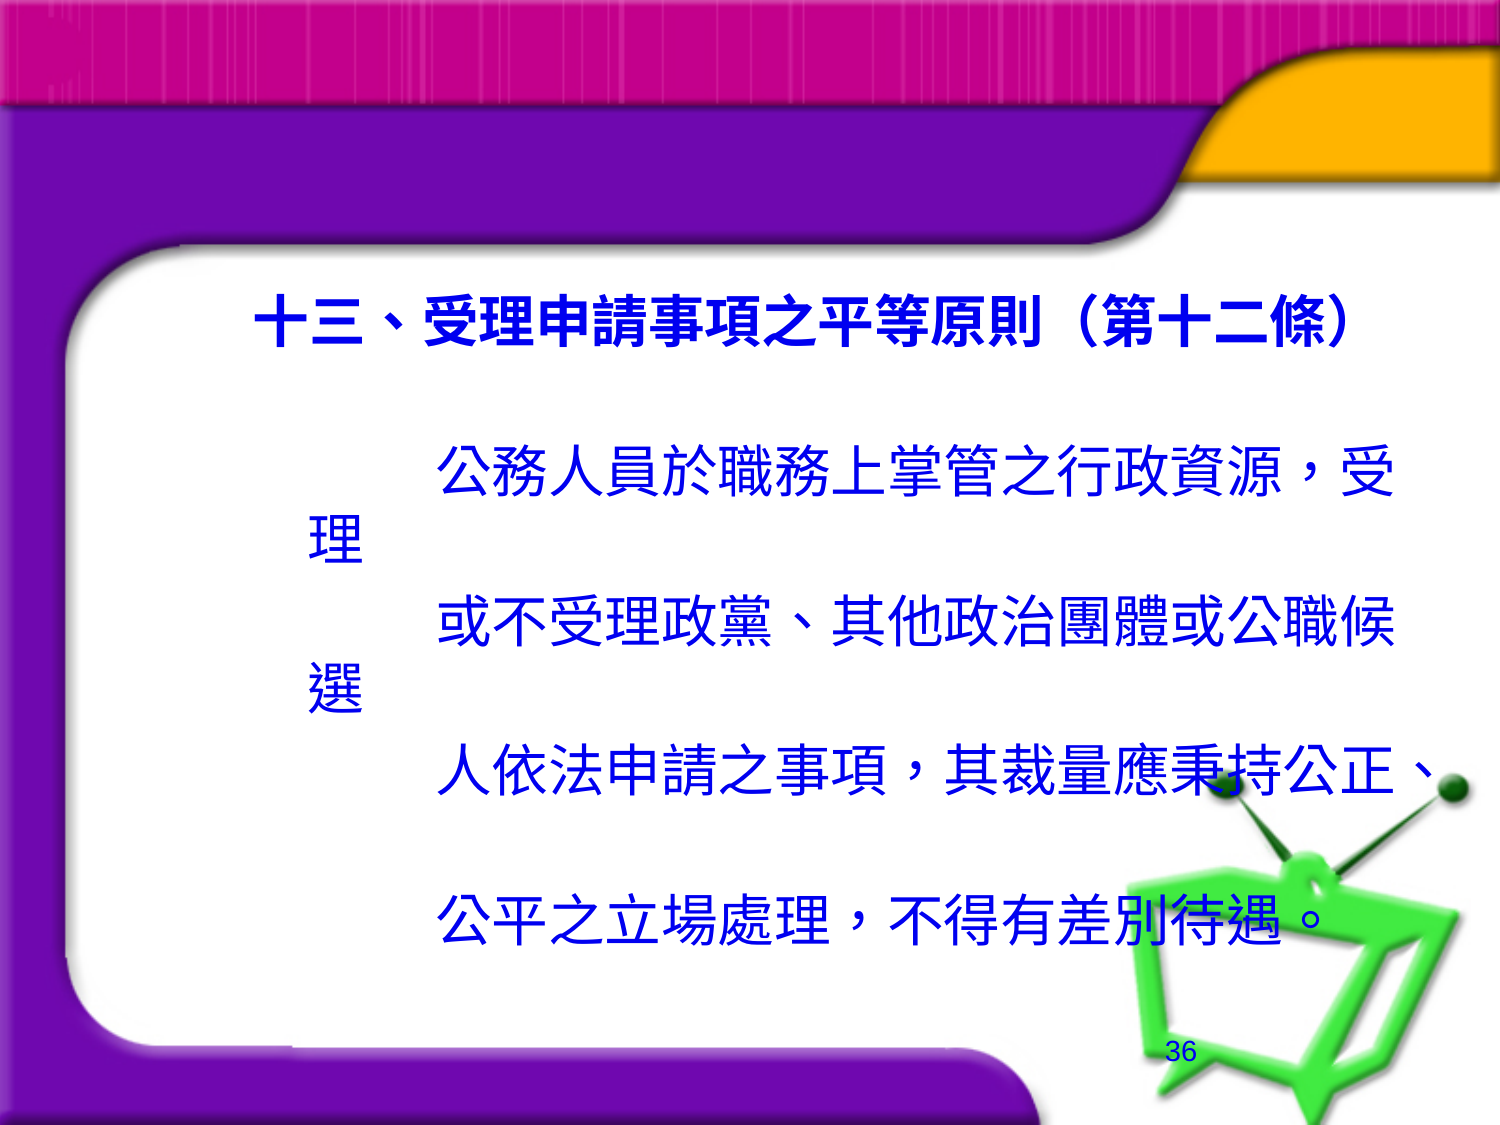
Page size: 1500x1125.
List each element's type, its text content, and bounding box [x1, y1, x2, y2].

list 十三、受理申請事項之平等原則（第十二條） 公務人員於職務上掌管之行政資源，受理 或不受理政黨、其他政治團體或公職候選 人依法申請之事項，其裁量應秉持公正、 公平之立場處理，不得有差別待遇。 [183, 278, 1446, 967]
text_box [1149, 1025, 1463, 1101]
